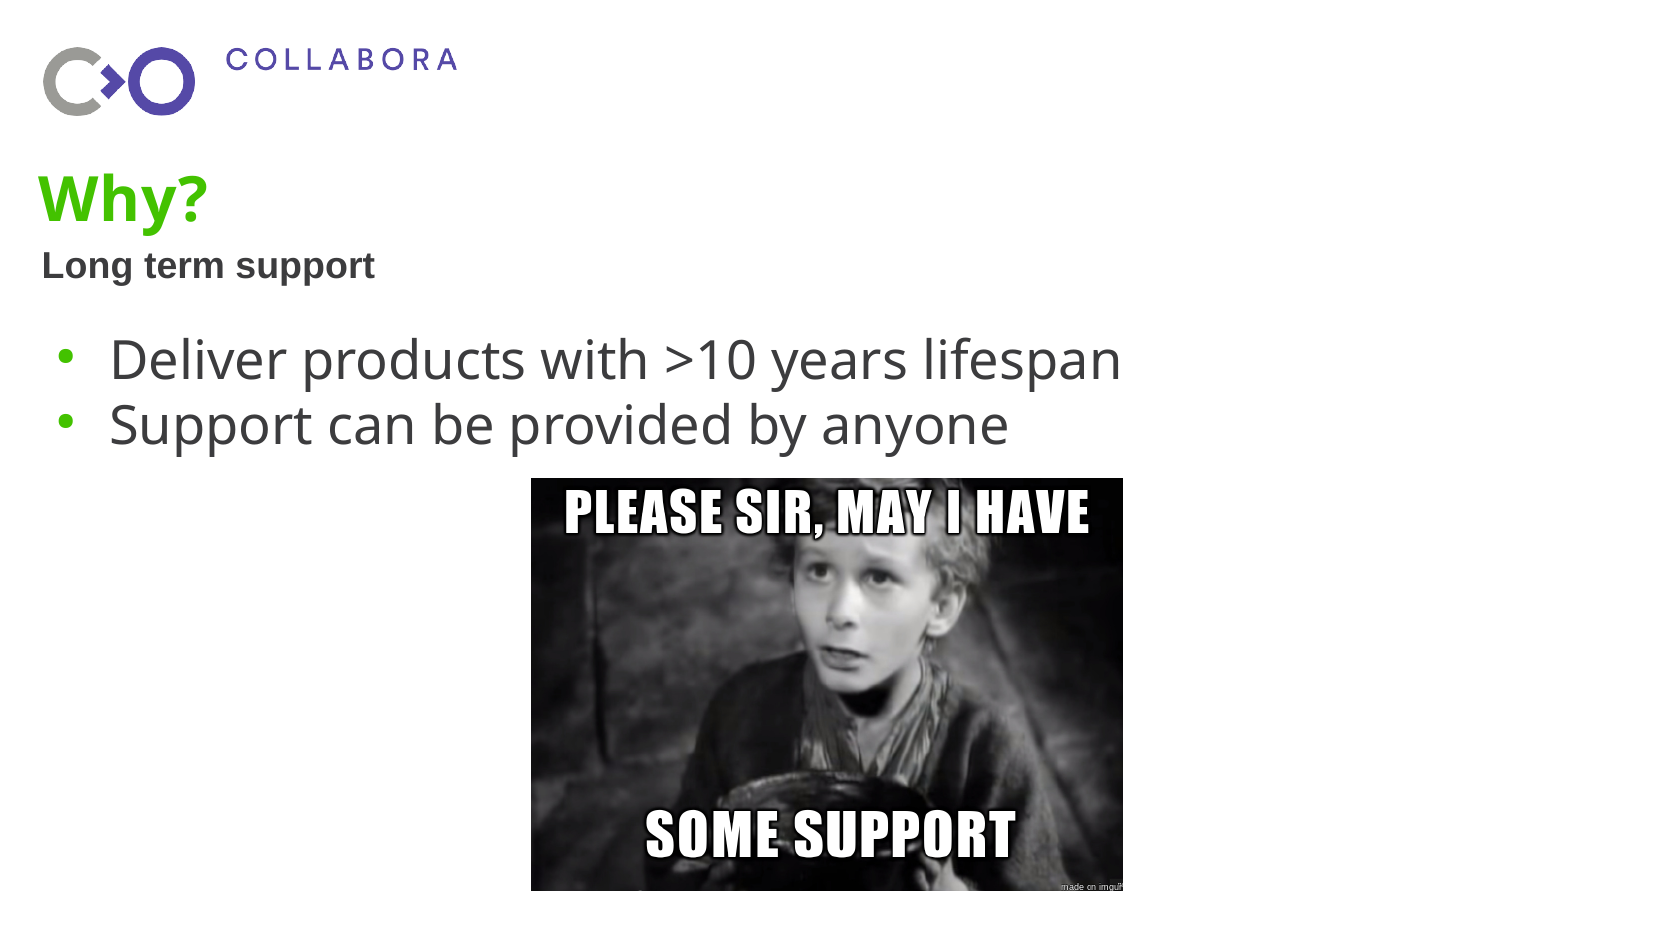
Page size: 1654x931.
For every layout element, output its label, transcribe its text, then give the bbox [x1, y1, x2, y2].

picture [531, 478, 1123, 891]
text_box Long term support [41, 240, 1614, 290]
picture [43, 47, 457, 116]
list Deliver products with >10 years lifespan Support can be provided by anyone [38, 325, 1614, 581]
title Why? [38, 159, 1614, 216]
